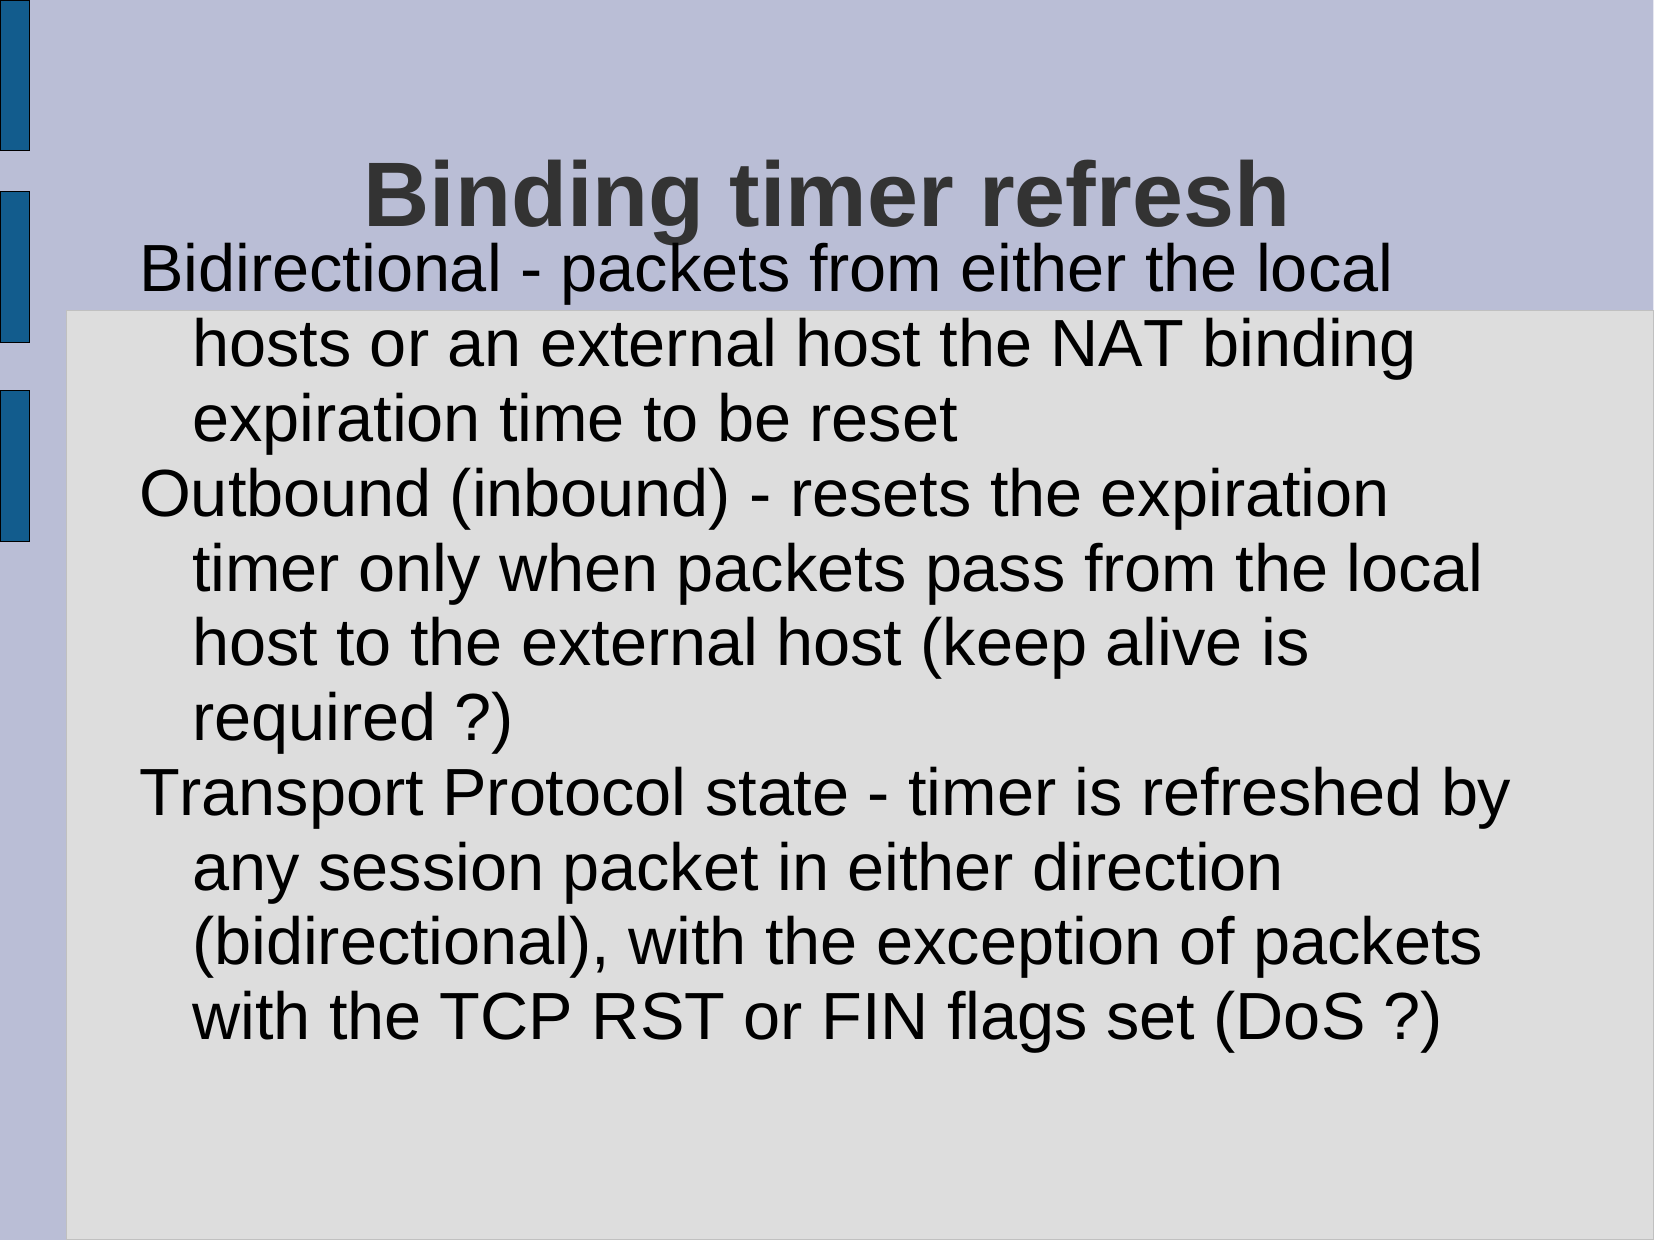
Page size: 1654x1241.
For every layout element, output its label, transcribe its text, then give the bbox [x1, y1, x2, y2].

list Bidirectional - packets from either the local hosts or an external host the NAT binding expiration time to be reset Outbound (inbound) - resets the expiration timer only when packets pass from the local host to the external host (keep alive is required ?) Transport Protocol state - timer is refreshed by any session packet in either direction (bidirectional), with the exception of packets with the TCP RST or FIN flags set (DoS ?) [121, 231, 1534, 1241]
title Binding timer refresh [121, 91, 1534, 231]
